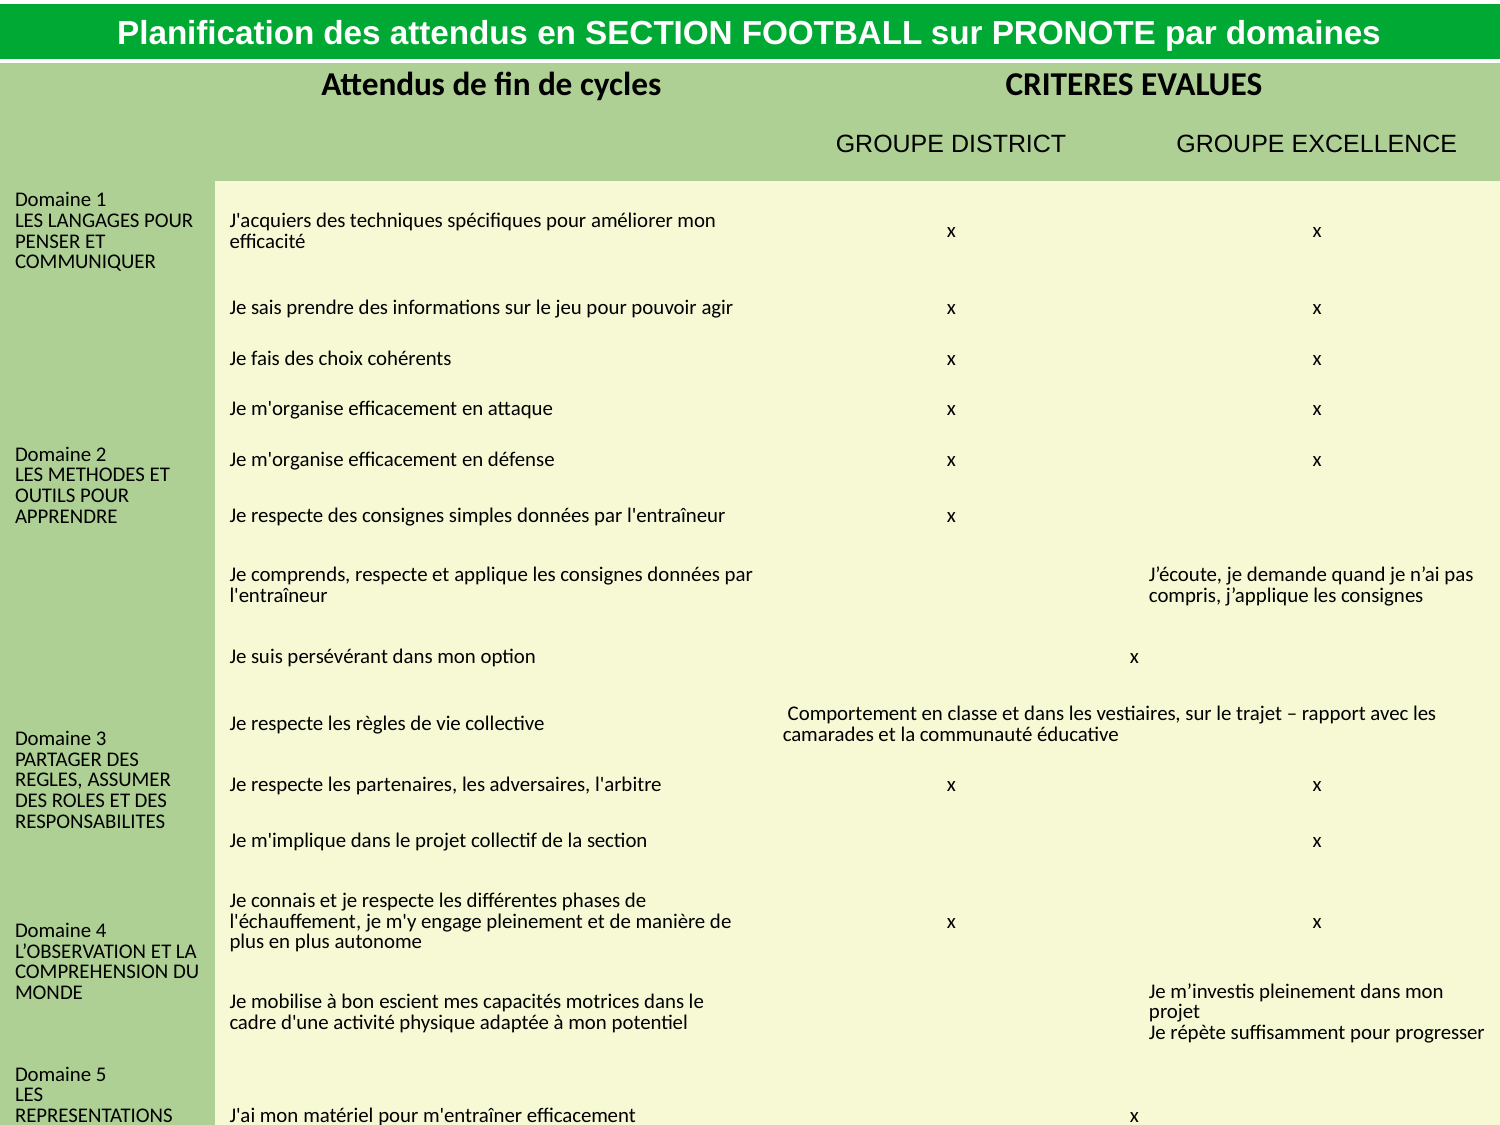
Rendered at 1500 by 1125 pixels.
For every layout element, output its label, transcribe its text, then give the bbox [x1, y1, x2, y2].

table_cell Je m’investis pleinement dans mon projet Je répète suffisamment pour progresser [1134, 973, 1500, 1054]
table_cell Je fais des choix cohérents [215, 334, 768, 385]
table_cell [1134, 486, 1500, 547]
table_cell J'ai mon matériel pour m'entraîner efficacement [215, 1054, 768, 1125]
table_cell x [768, 626, 1500, 691]
table_header Attendus de fin de cycles [215, 63, 768, 181]
table_cell x [1134, 385, 1500, 436]
table_cell J’écoute, je demande quand je n’ai pas compris, j’applique les consignes [1134, 547, 1500, 626]
table_cell x [768, 334, 1134, 385]
table_cell Domaine 1 LES LANGAGES POUR PENSER ET COMMUNIQUER [0, 181, 215, 284]
table_cell Je respecte les partenaires, les adversaires, l'arbitre [215, 761, 768, 812]
table_cell x [1134, 181, 1500, 284]
table_cell x [768, 436, 1134, 486]
table_cell x [768, 761, 1134, 812]
table_cell J'acquiers des techniques spécifiques pour améliorer mon efficacité [215, 181, 768, 284]
table_cell x [768, 284, 1134, 334]
table_cell x [768, 486, 1134, 547]
table_cell Domaine 4 L’OBSERVATION ET LA COMPREHENSION DU MONDE [0, 873, 215, 1054]
table_cell x [768, 181, 1134, 284]
table_cell Je comprends, respecte et applique les consignes données par l'entraîneur [215, 547, 768, 626]
table_cell x [1134, 873, 1500, 973]
table_cell x [1134, 436, 1500, 486]
table_cell Je connais et je respecte les différentes phases de l'échauffement, je m'y engage pleinement et de manière de plus en plus autonome [215, 873, 768, 973]
table_cell [768, 547, 1134, 626]
table_cell x [768, 385, 1134, 436]
table_cell Domaine 3 PARTAGER DES REGLES, ASSUMER DES ROLES ET DES RESPONSABILITES [0, 691, 215, 873]
table_cell x [1134, 334, 1500, 385]
table_cell [768, 973, 1134, 1054]
table_cell Je m'implique dans le projet collectif de la section [215, 812, 768, 873]
table_cell x [768, 873, 1134, 973]
table_cell Je m'organise efficacement en attaque [215, 385, 768, 436]
table_cell Je respecte les règles de vie collective [215, 691, 768, 761]
table_header CRITERES EVALUES [768, 63, 1500, 122]
table_cell x [1134, 761, 1500, 812]
table_cell GROUPE DISTRICT [768, 122, 1134, 181]
table_cell Comportement en classe et dans les vestiaires, sur le trajet – rapport avec les camarades et la communauté éducative [768, 691, 1500, 761]
table_cell Je suis persévérant dans mon option [215, 626, 768, 691]
table_cell Je mobilise à bon escient mes capacités motrices dans le cadre d'une activité physique adaptée à mon potentiel [215, 973, 768, 1054]
table_header [0, 63, 215, 181]
table_cell Domaine 2 LES METHODES ET OUTILS POUR APPRENDRE [0, 284, 215, 691]
text_box Planification des attendus en SECTION FOOTBALL sur PRONOTE par domaines [0, 4, 1500, 59]
table_cell GROUPE EXCELLENCE [1134, 122, 1500, 181]
table_cell Je sais prendre des informations sur le jeu pour pouvoir agir [215, 284, 768, 334]
table_cell x [1134, 284, 1500, 334]
table_cell [768, 812, 1134, 873]
table_cell Je respecte des consignes simples données par l'entraîneur [215, 486, 768, 547]
table_cell x [1134, 812, 1500, 873]
table_cell Domaine 5 LES REPRESENTATIONS DU MONDE ET DE L’ACTIVITE HUMAINE [0, 1054, 215, 1125]
table_cell x [768, 1054, 1500, 1125]
table_cell Je m'organise efficacement en défense [215, 436, 768, 486]
